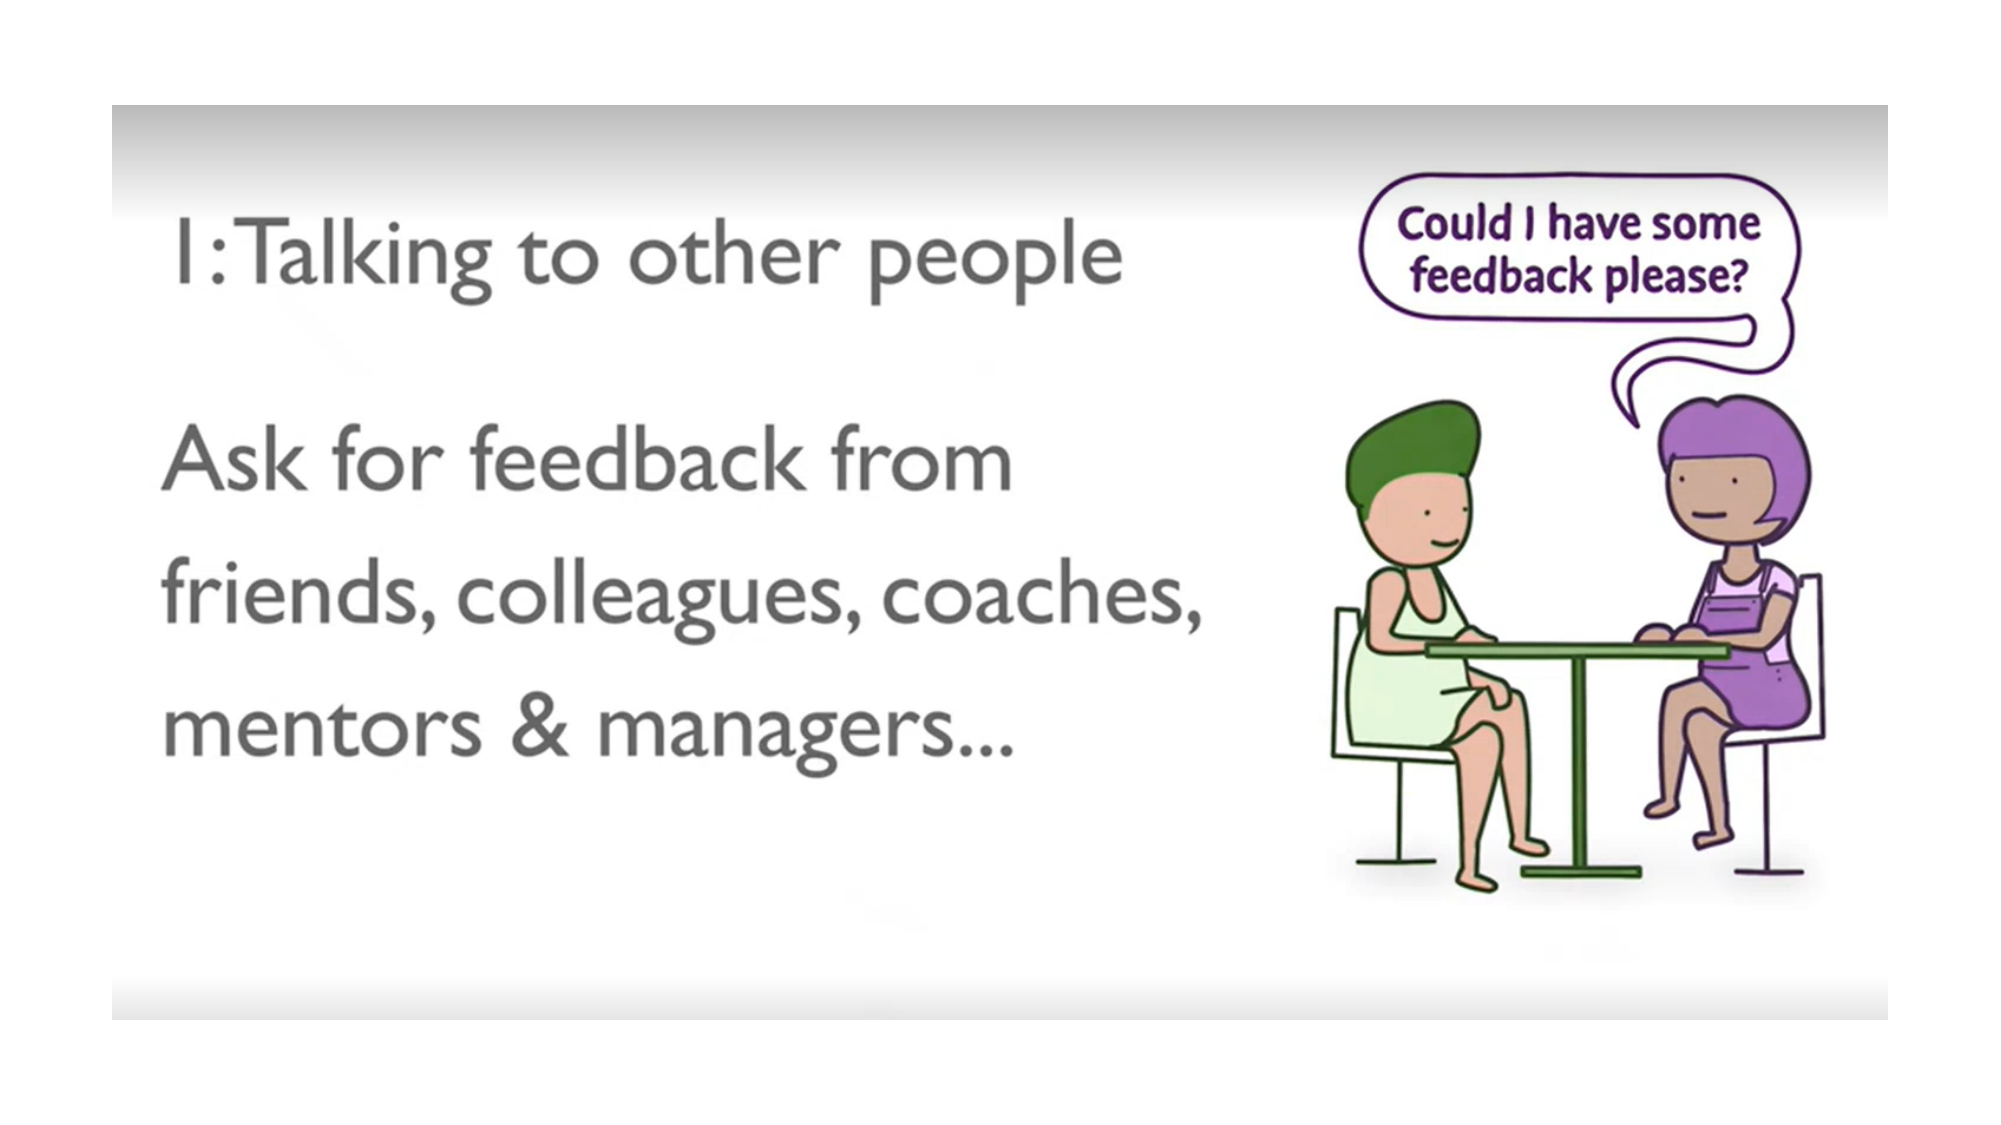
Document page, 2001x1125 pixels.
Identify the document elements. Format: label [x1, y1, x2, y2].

picture [112, 105, 1888, 1020]
